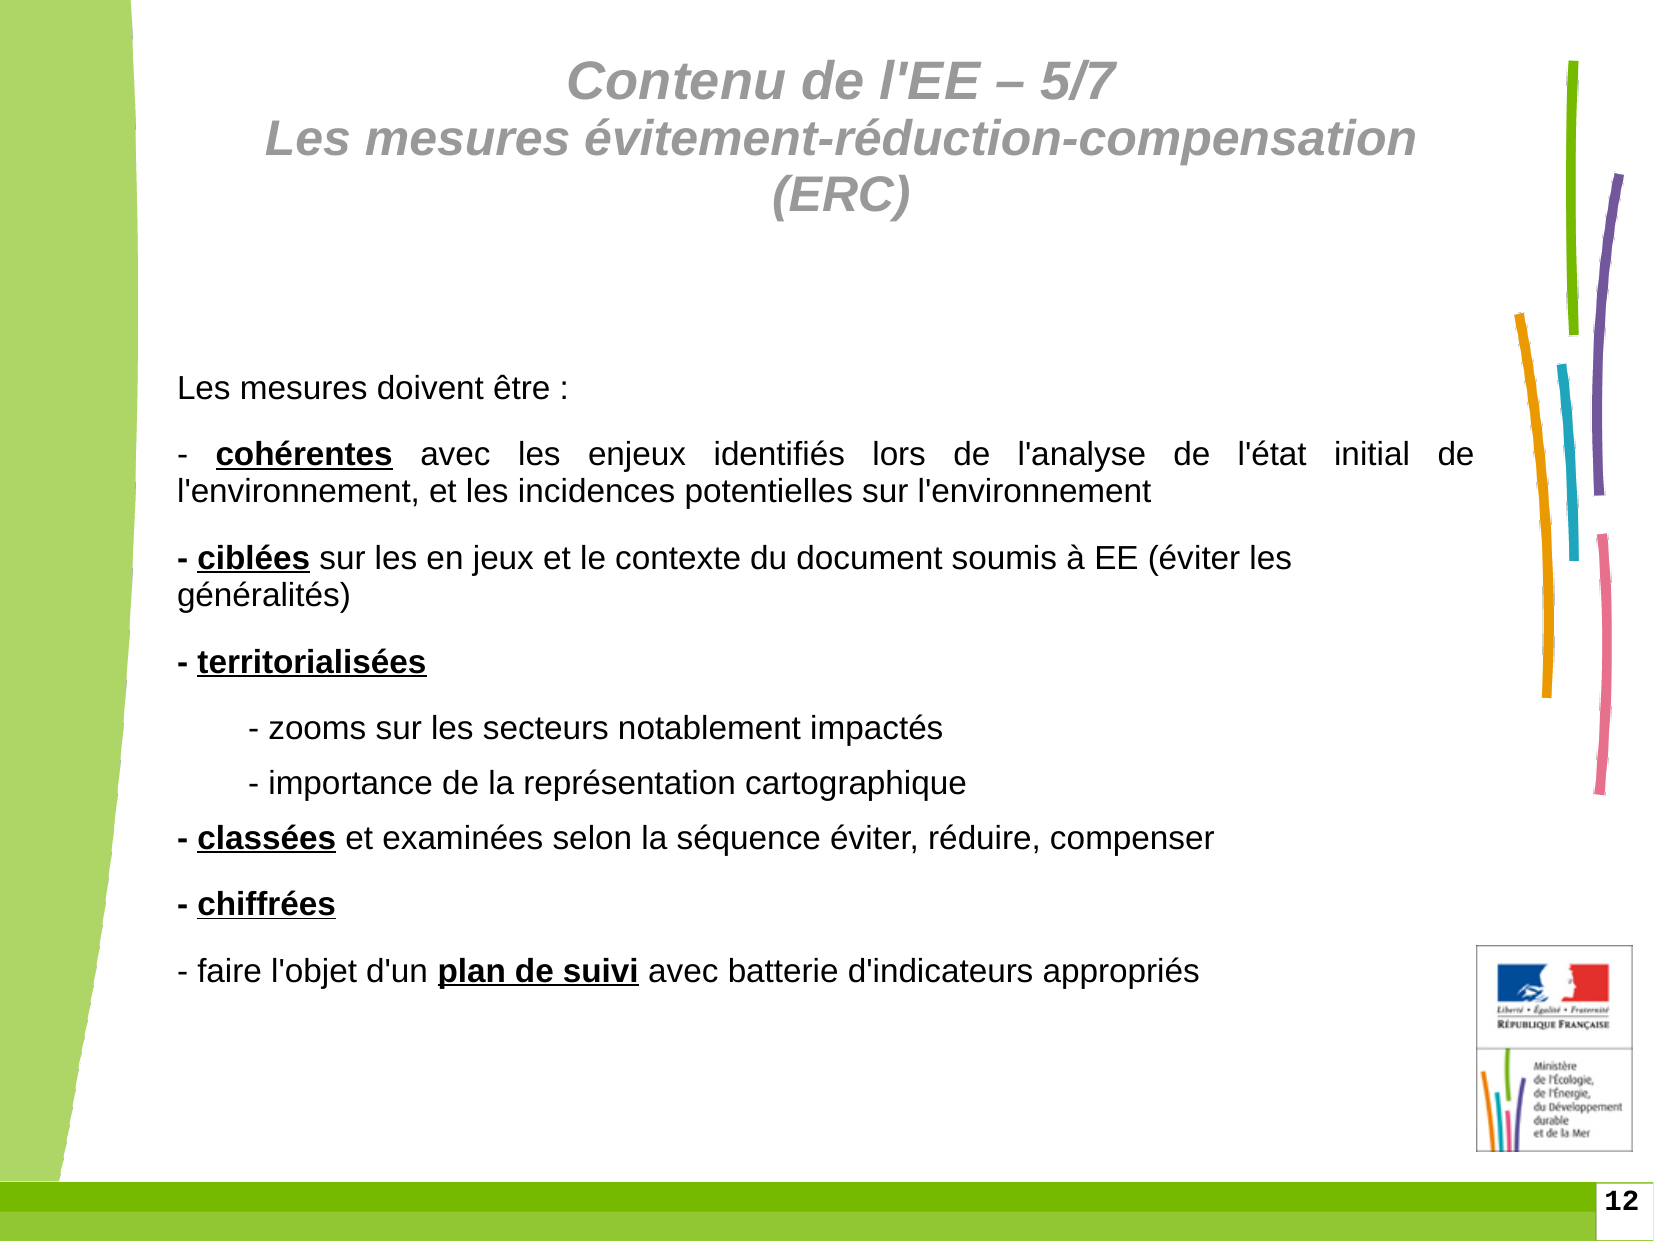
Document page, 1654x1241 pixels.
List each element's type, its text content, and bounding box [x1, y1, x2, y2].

list Les mesures doivent être : - cohérentes avec les enjeux identifiés lors de l'analyse de l'état initial de l'environnement, et les incidences potentielles sur l'environnement - ciblées sur les en jeux et le contexte du document soumis à EE (éviter les généralités) - territorialisées - zooms sur les secteurs notablement impactés - importance de la représentation cartographique - classées et examinées selon la séquence éviter, réduire, compenser - chiffrées - faire l'objet d'un plan de suivi avec batterie d'indicateurs appropriés [177, 236, 1477, 1152]
title Contenu de l'EE – 5/7 Les mesures évitement-réduction-compensation (ERC) [236, 50, 1447, 223]
picture [0, 0, 1654, 1241]
